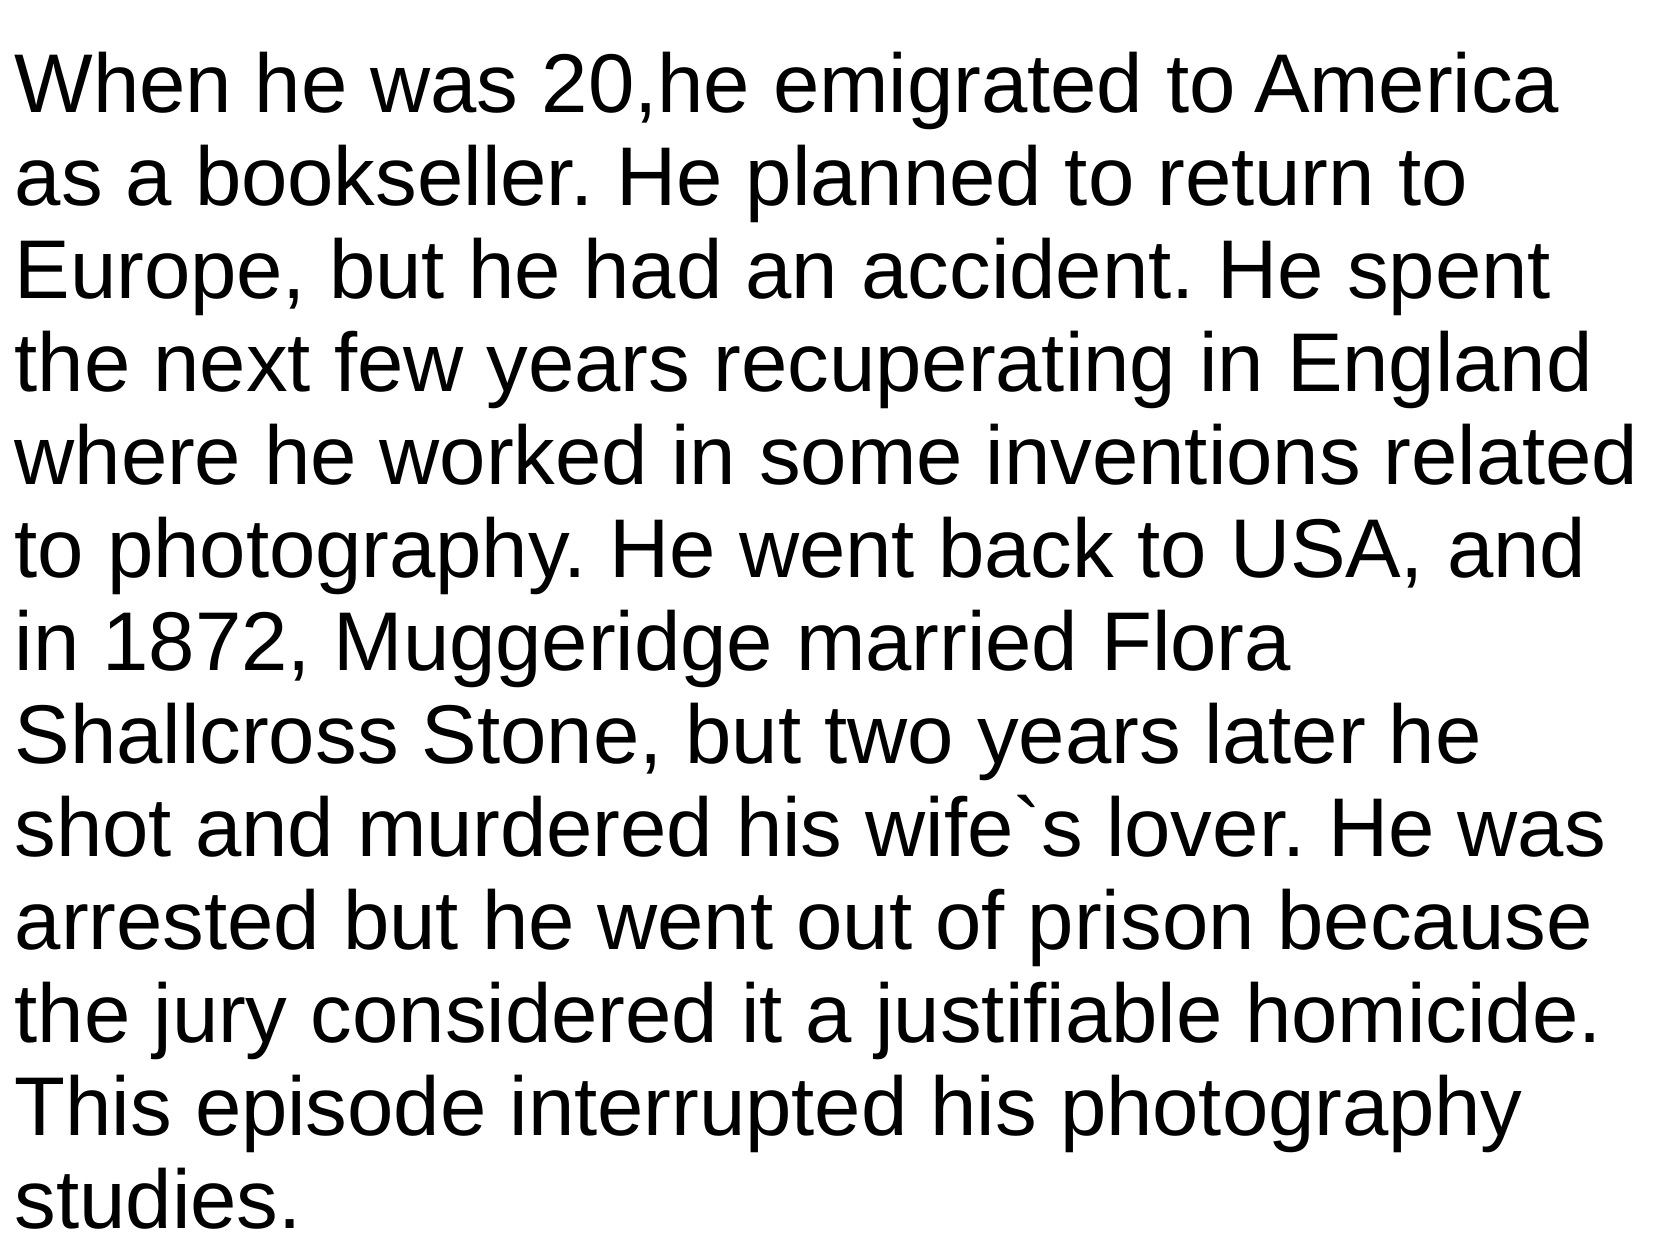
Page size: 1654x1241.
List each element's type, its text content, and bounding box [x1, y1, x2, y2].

text_box When he was 20,he emigrated to America as a bookseller. He planned to return to Europe, but he had an accident. He spent the next few years recuperating in England where he worked in some inventions related to photography. He went back to USA, and in 1872, Muggeridge married Flora Shallcross Stone, but two years later he shot and murdered his wife`s lover. He was arrested but he went out of prison because the jury considered it a justifiable homicide. This episode interrupted his photography studies. [0, 29, 1654, 1241]
